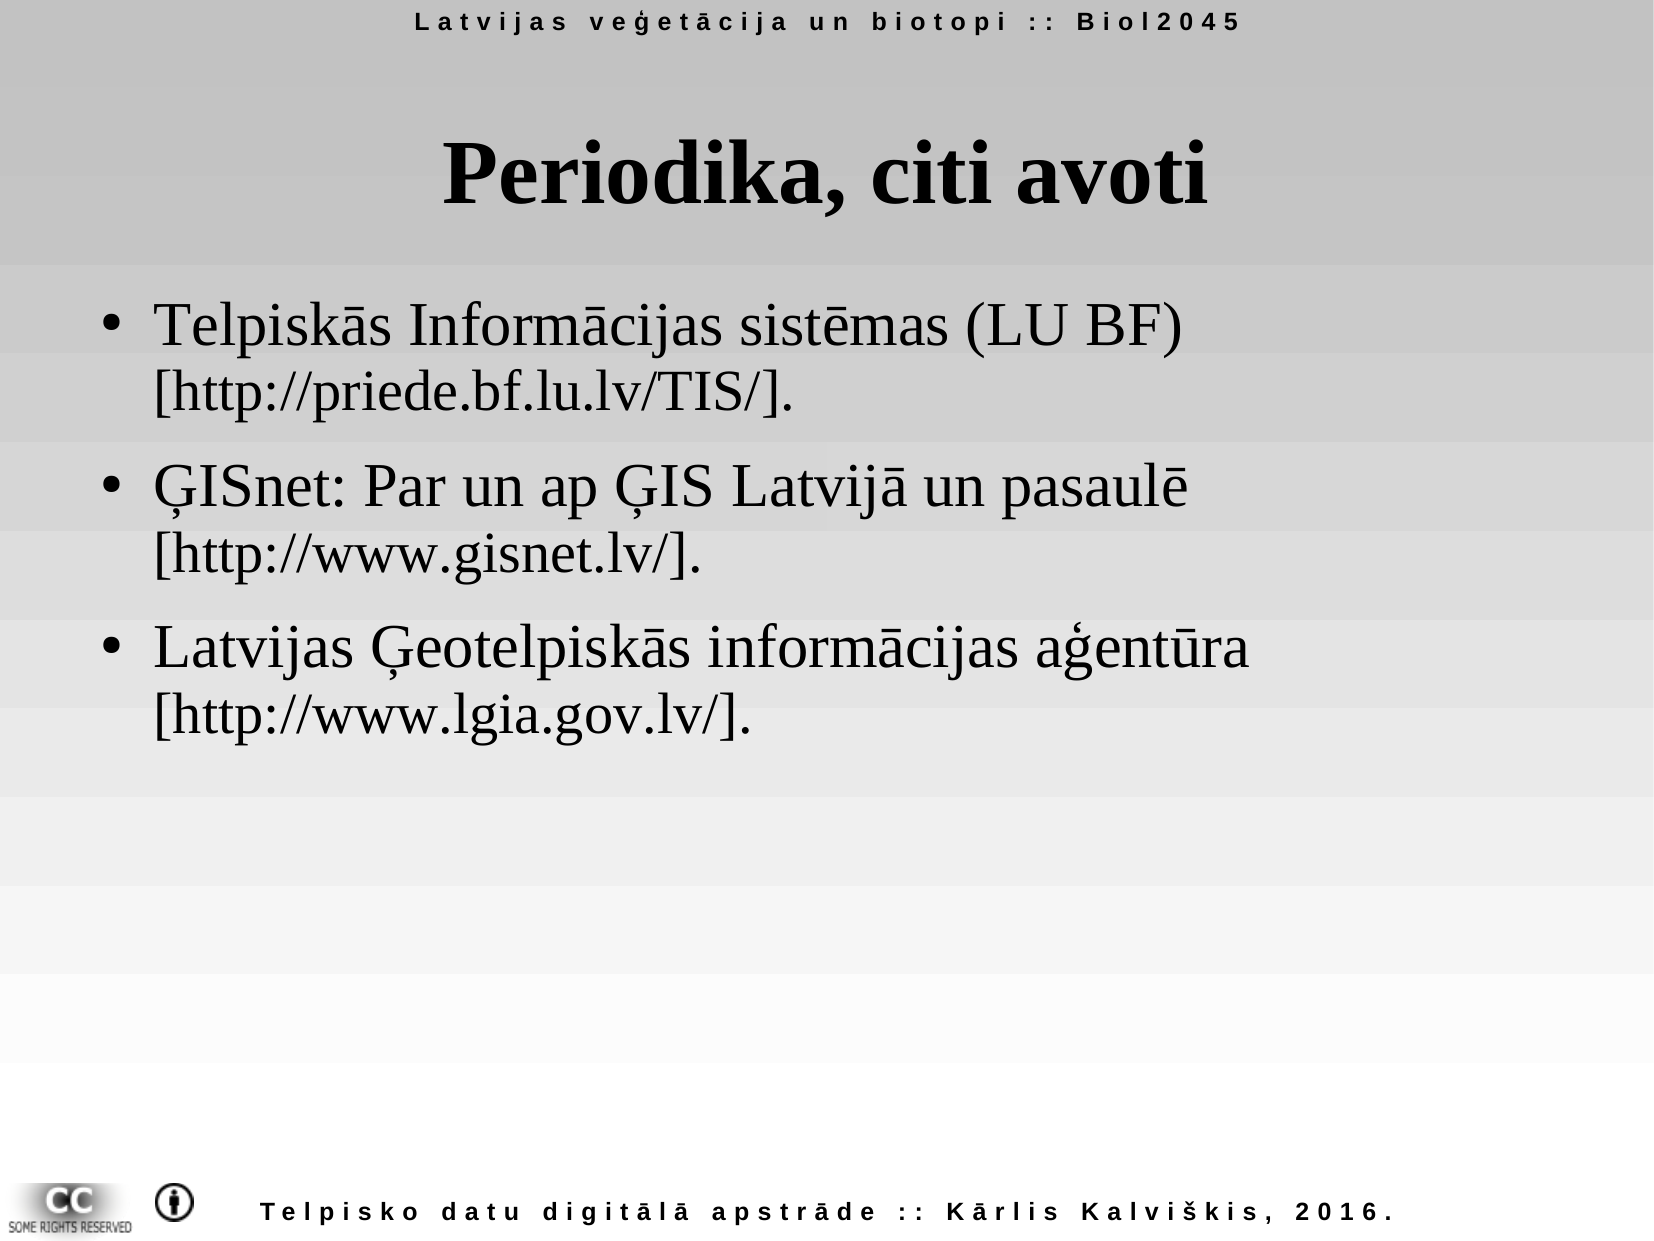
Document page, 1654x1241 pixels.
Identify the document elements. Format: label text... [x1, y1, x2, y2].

picture [0, 0, 1654, 1241]
list Telpiskās Informācijas sistēmas (LU BF) [http://priede.bf.lu.lv/TIS/]. ĢISnet: Par un ap ĢIS Latvijā un pasaulē [http://www.gisnet.lv/]. Latvijas Ģeotelpiskās informācijas aģentūra [http://www.lgia.gov.lv/]. [82, 289, 1571, 1098]
title Periodika, citi avoti [29, 56, 1625, 289]
